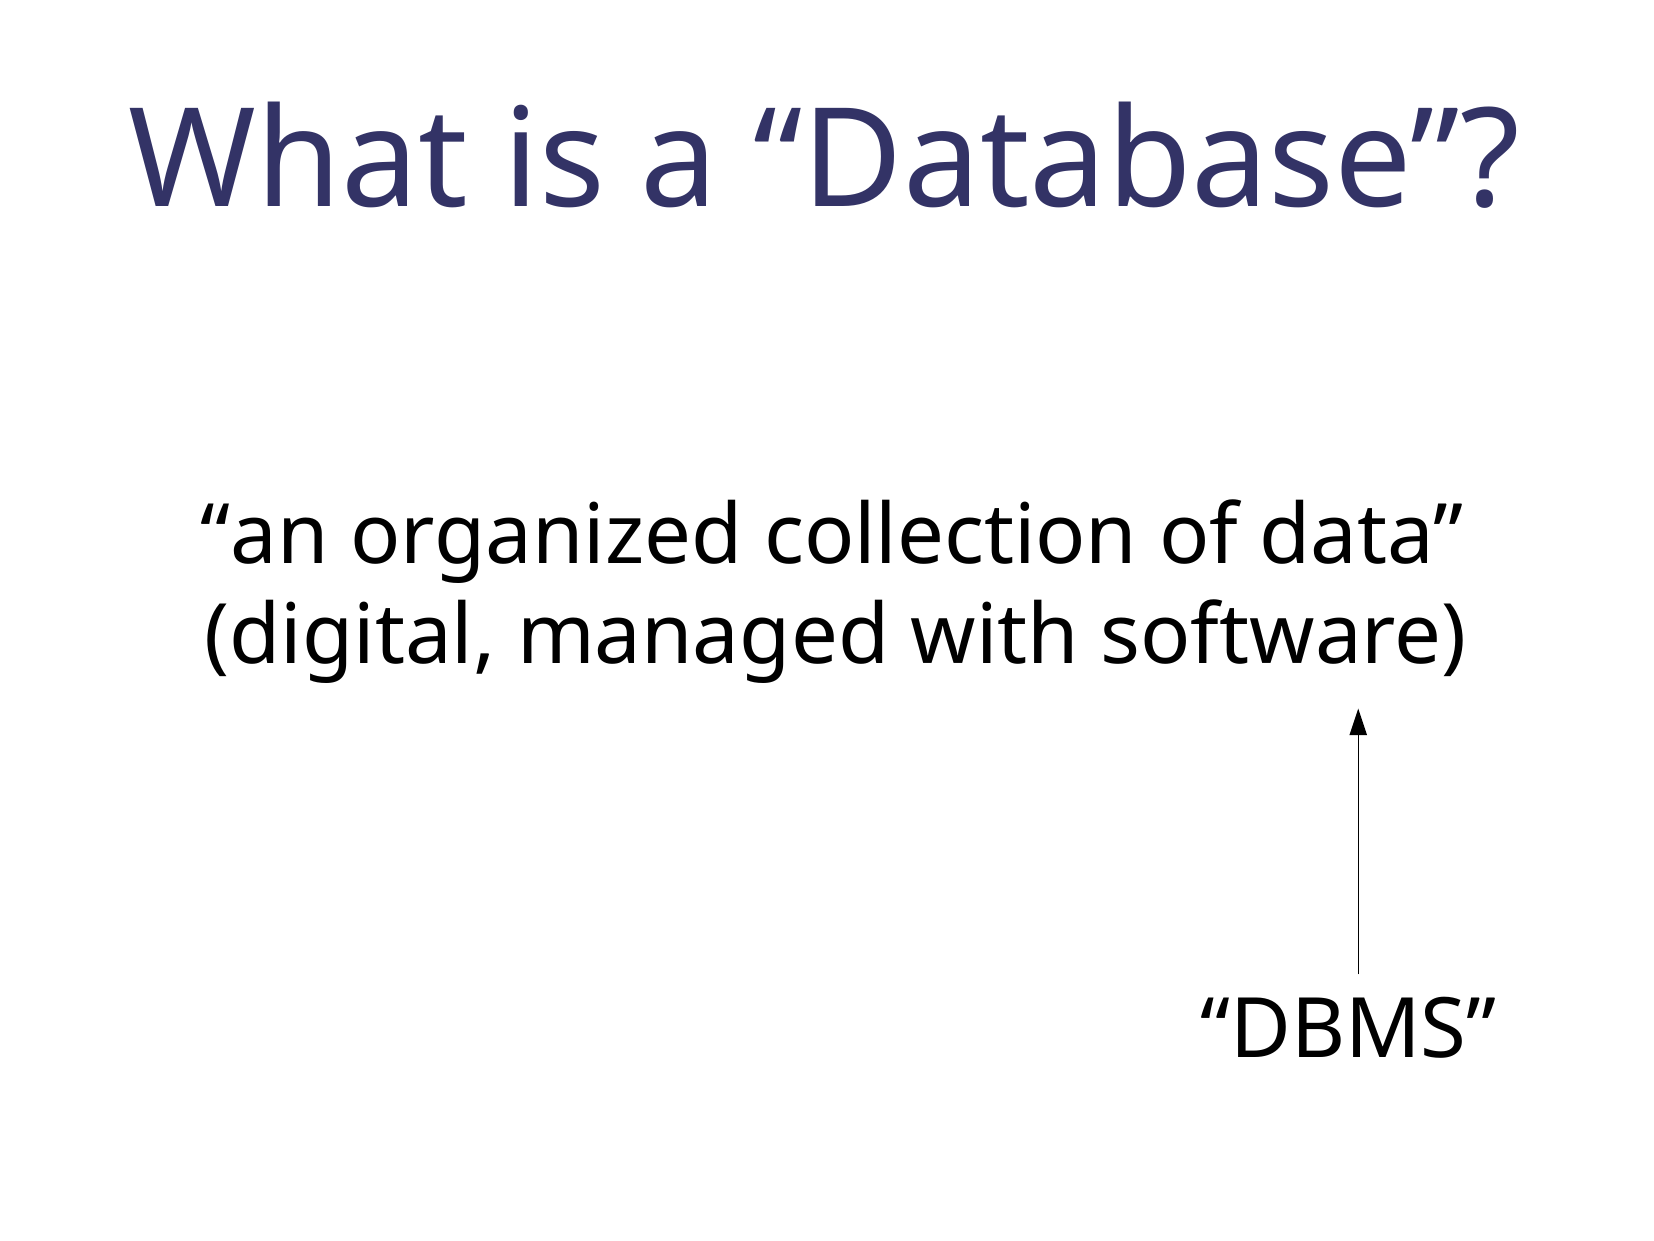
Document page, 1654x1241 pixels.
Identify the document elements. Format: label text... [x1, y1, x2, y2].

text_box (digital, managed with software) [62, 580, 1610, 682]
subtitle “an organized collection of data” [88, 442, 1577, 580]
text_box “DBMS” [1132, 974, 1565, 1076]
title What is a “Database”? [37, 56, 1613, 250]
